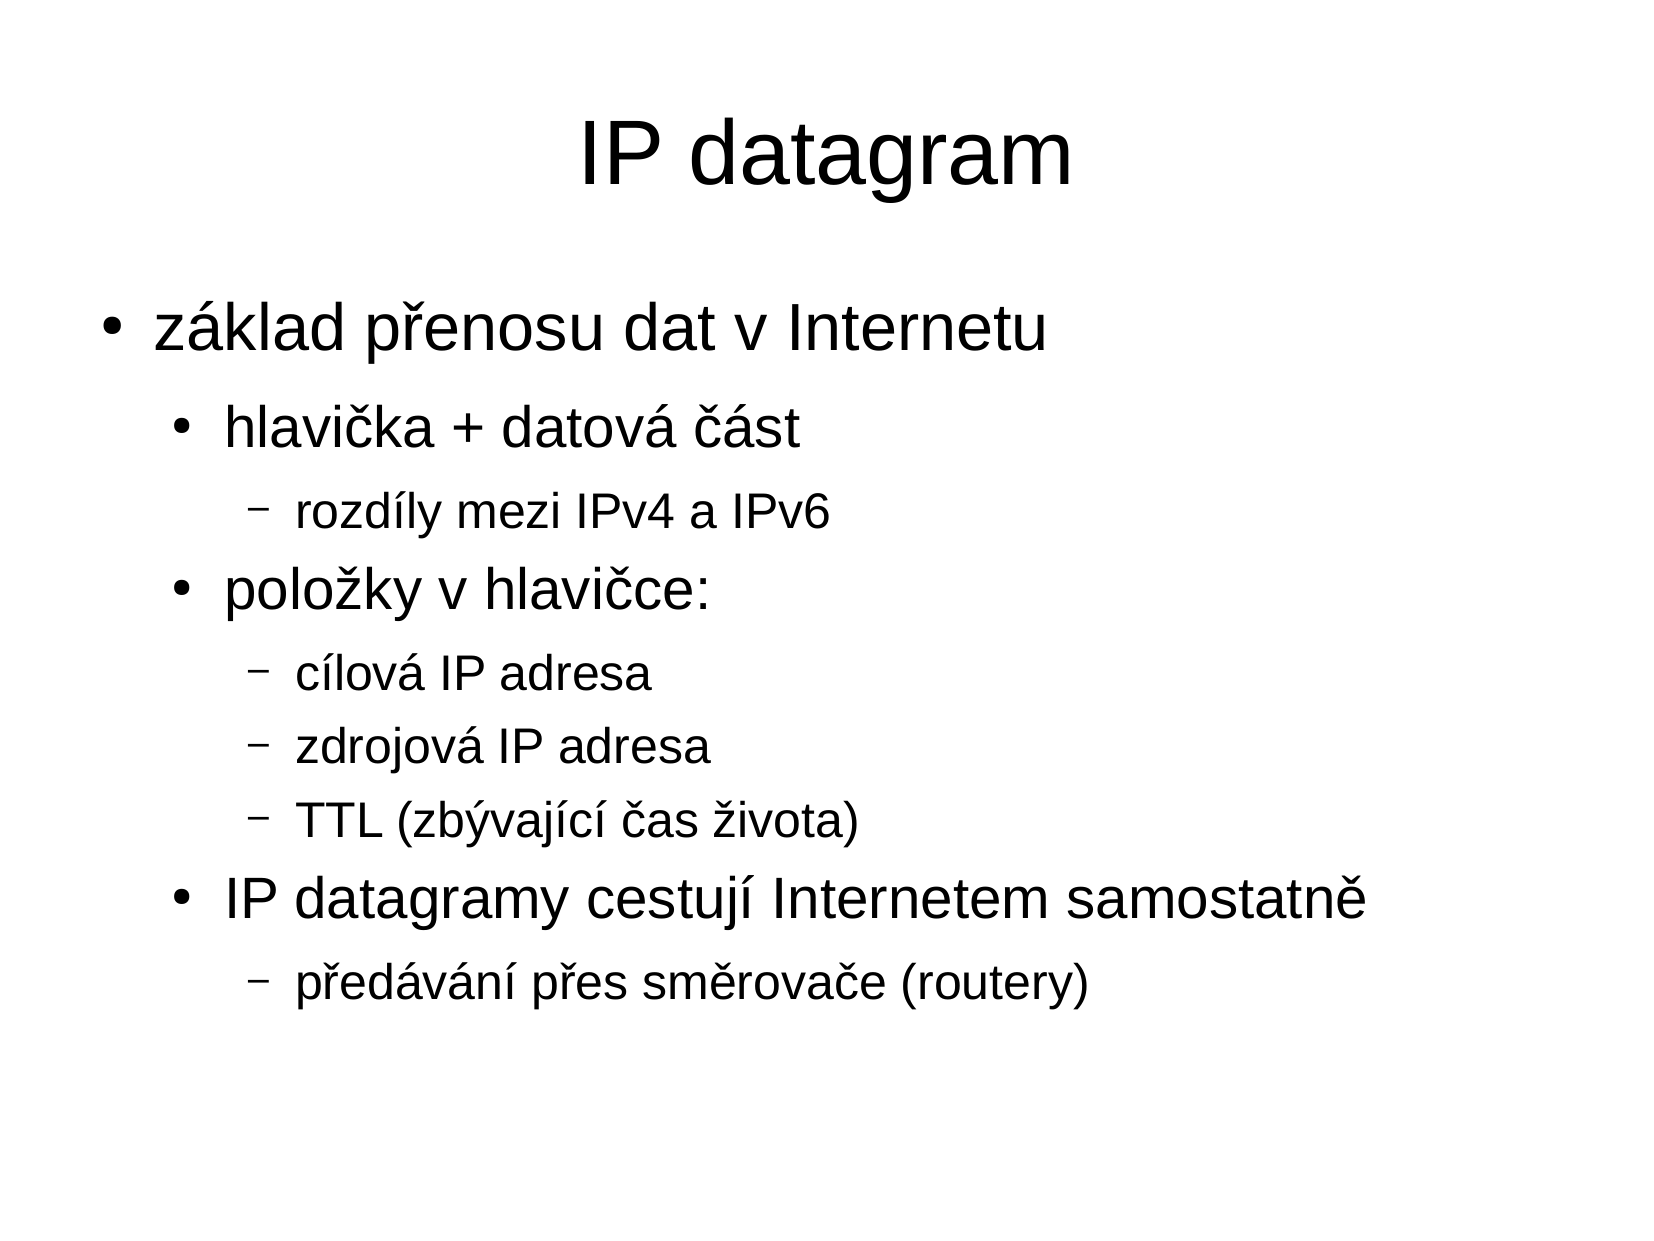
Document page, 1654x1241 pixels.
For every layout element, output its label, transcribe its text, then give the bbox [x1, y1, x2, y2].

title IP datagram [82, 49, 1571, 257]
list základ přenosu dat v Internetu hlavička + datová část rozdíly mezi IPv4 a IPv6 položky v hlavičce: cílová IP adresa zdrojová IP adresa TTL (zbývající čas života) IP datagramy cestují Internetem samostatně předávání přes směrovače (routery) [82, 290, 1571, 1109]
